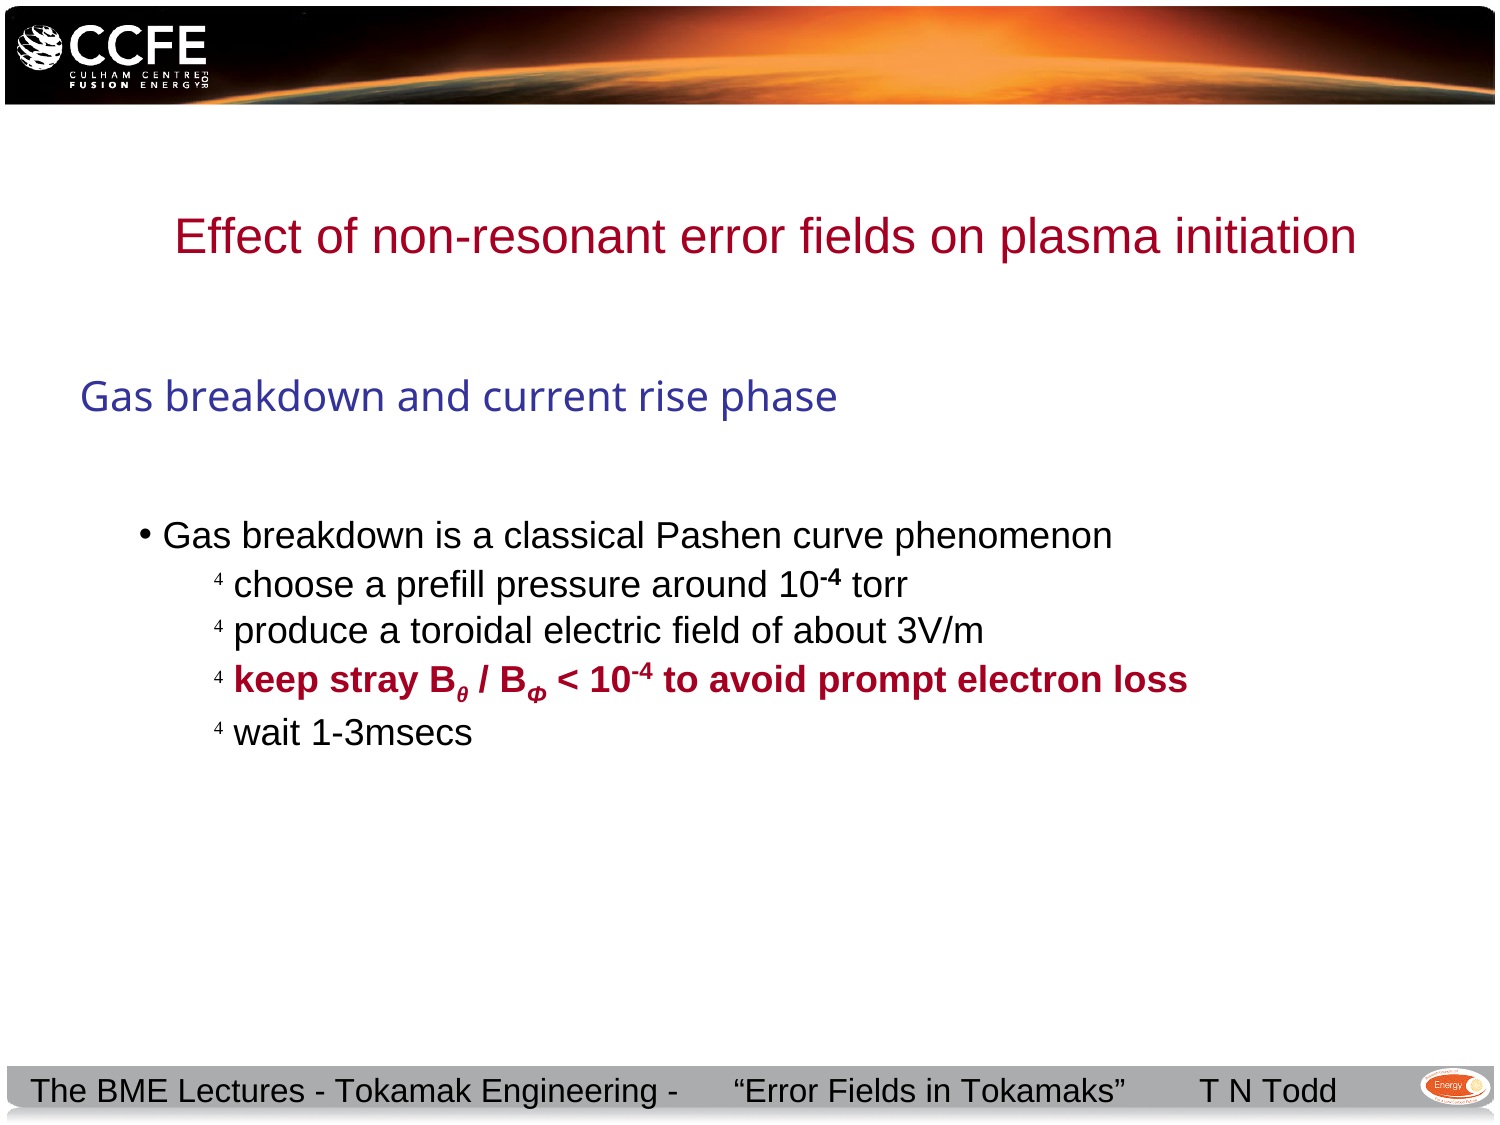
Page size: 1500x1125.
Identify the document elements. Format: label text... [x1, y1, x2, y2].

text_box Gas breakdown is a classical Pashen curve phenomenon choose a prefill pressure around 10-4 torr produce a toroidal electric field of about 3V/m keep stray Bθ / BΦ < 10-4 to avoid prompt electron loss wait 1-3msecs [123, 503, 1334, 806]
text_box Gas breakdown and current rise phase [64, 361, 854, 428]
picture [5, 6, 1495, 105]
text_box Effect of non-resonant error fields on plasma initiation [159, 196, 1374, 272]
picture [1421, 1067, 1490, 1106]
